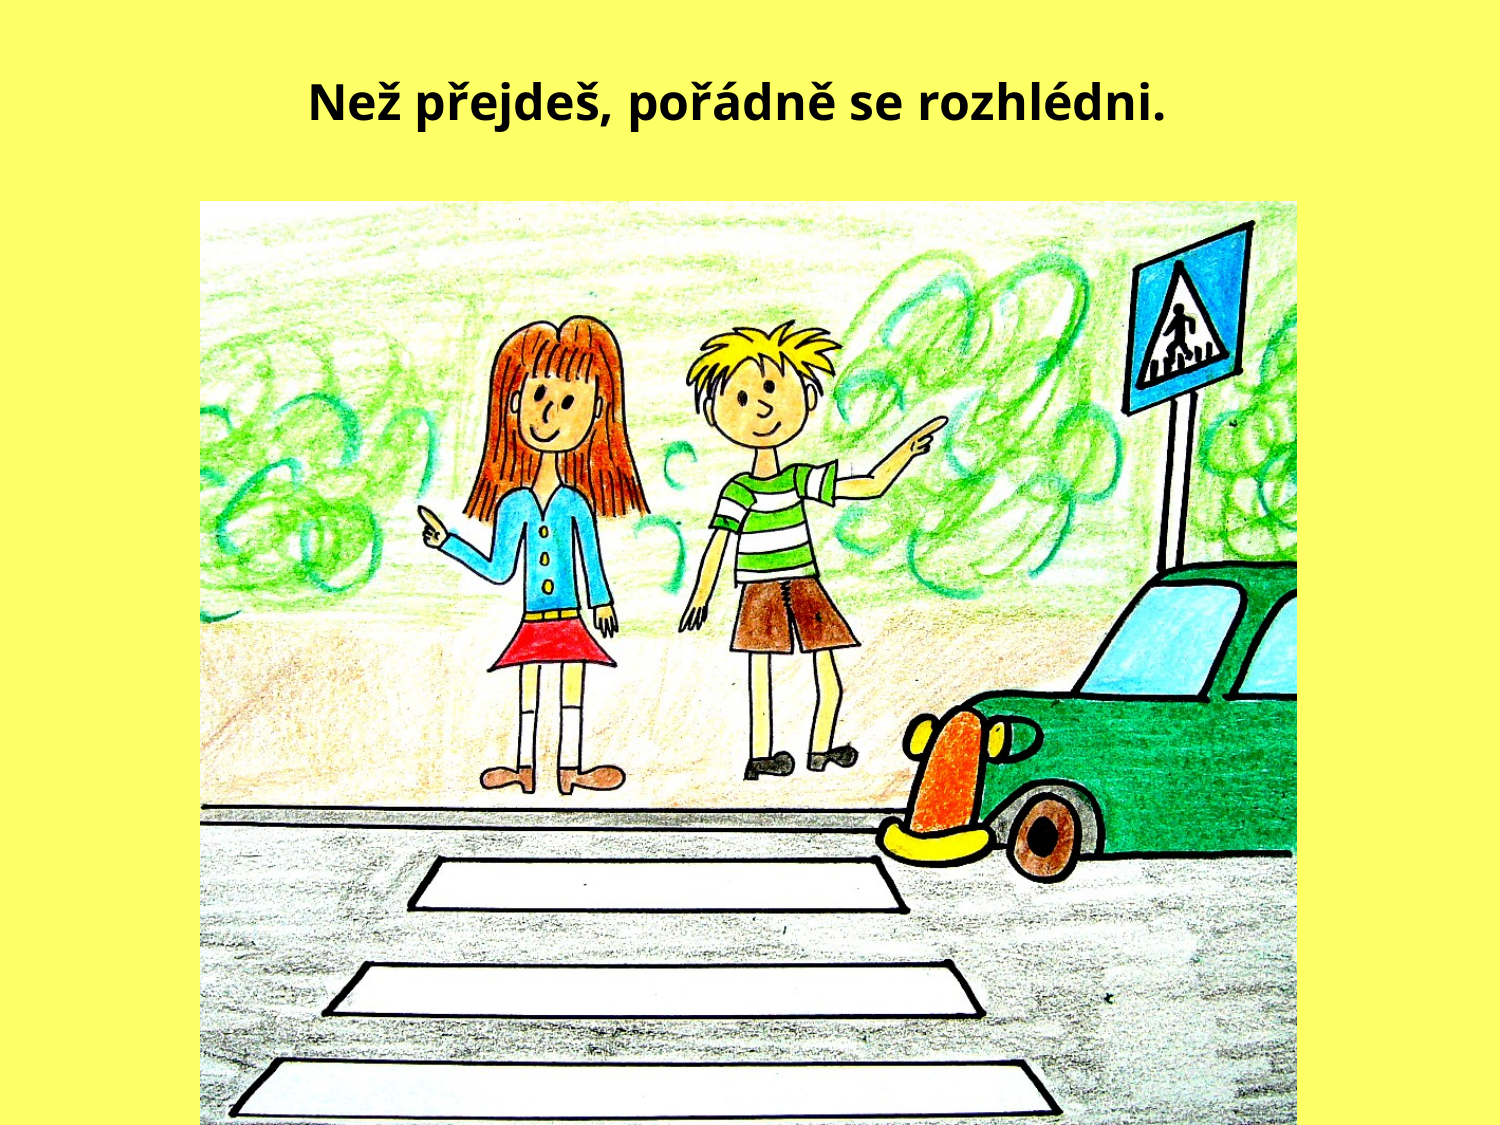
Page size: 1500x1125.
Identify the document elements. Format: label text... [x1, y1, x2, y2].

picture [200, 201, 1297, 1125]
text_box Než přejdeš, pořádně se rozhlédni. [292, 62, 1183, 138]
